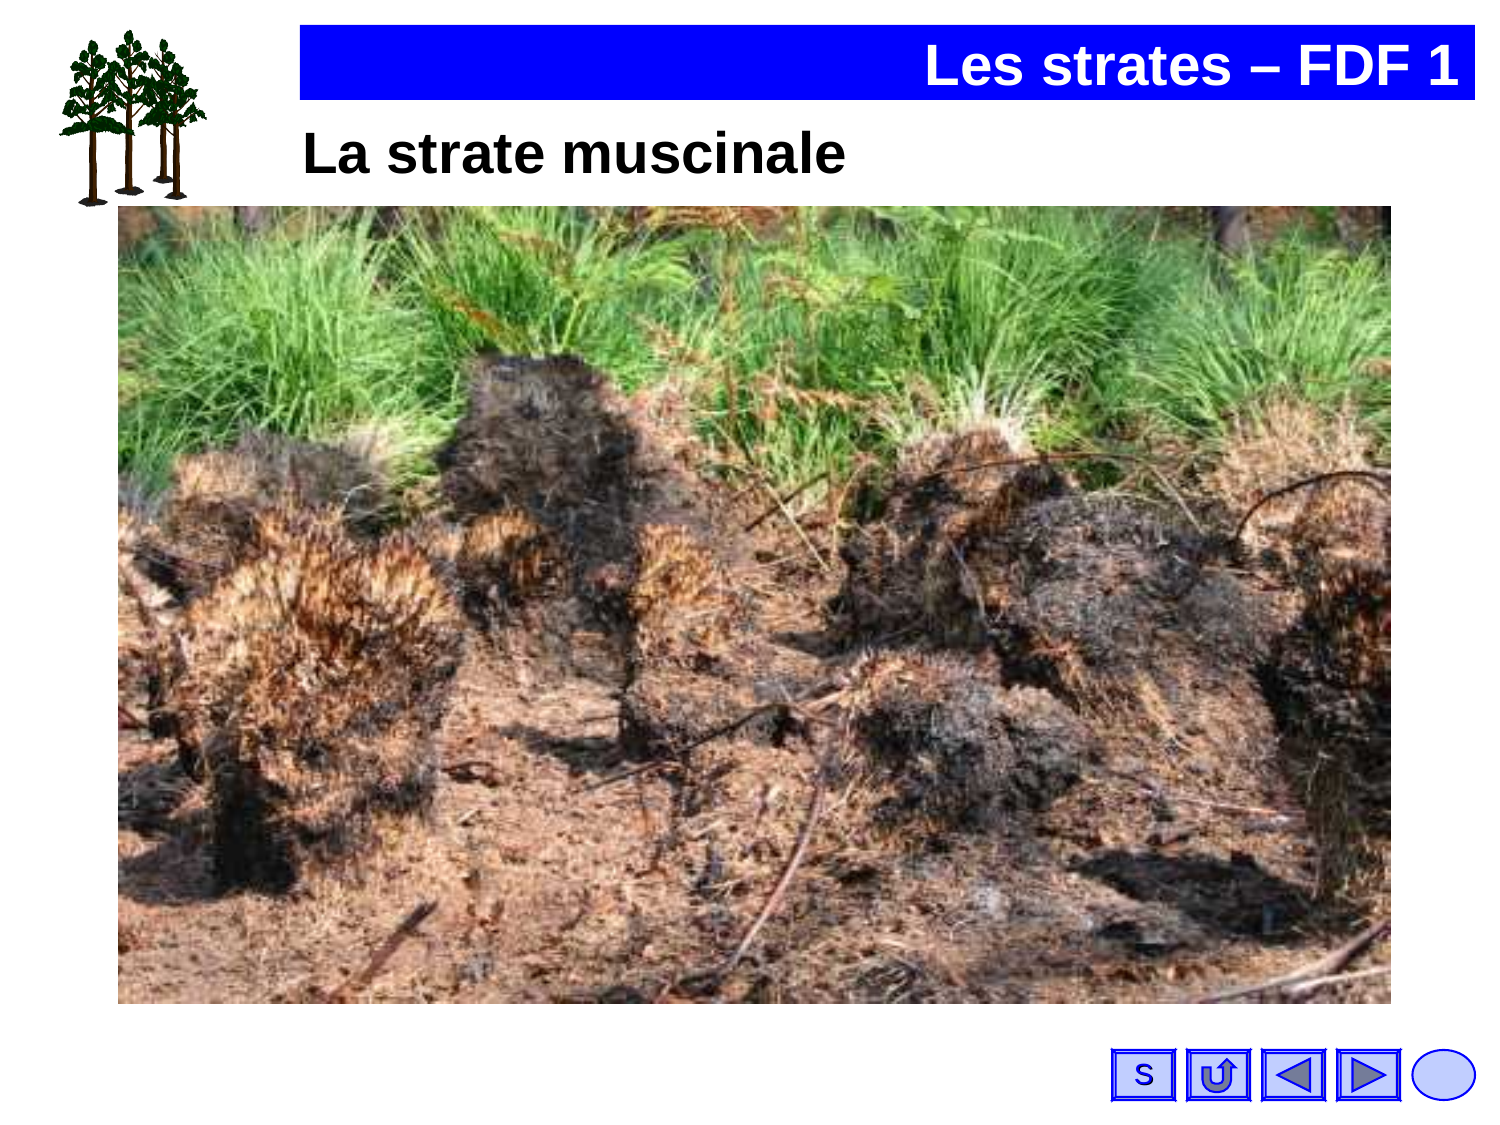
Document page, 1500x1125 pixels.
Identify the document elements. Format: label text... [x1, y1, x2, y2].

text_box Les strates – FDF 1 [299, 24, 1475, 100]
text_box [1412, 1049, 1476, 1101]
picture [118, 206, 1391, 1004]
text_box La strate muscinale [287, 113, 1096, 194]
